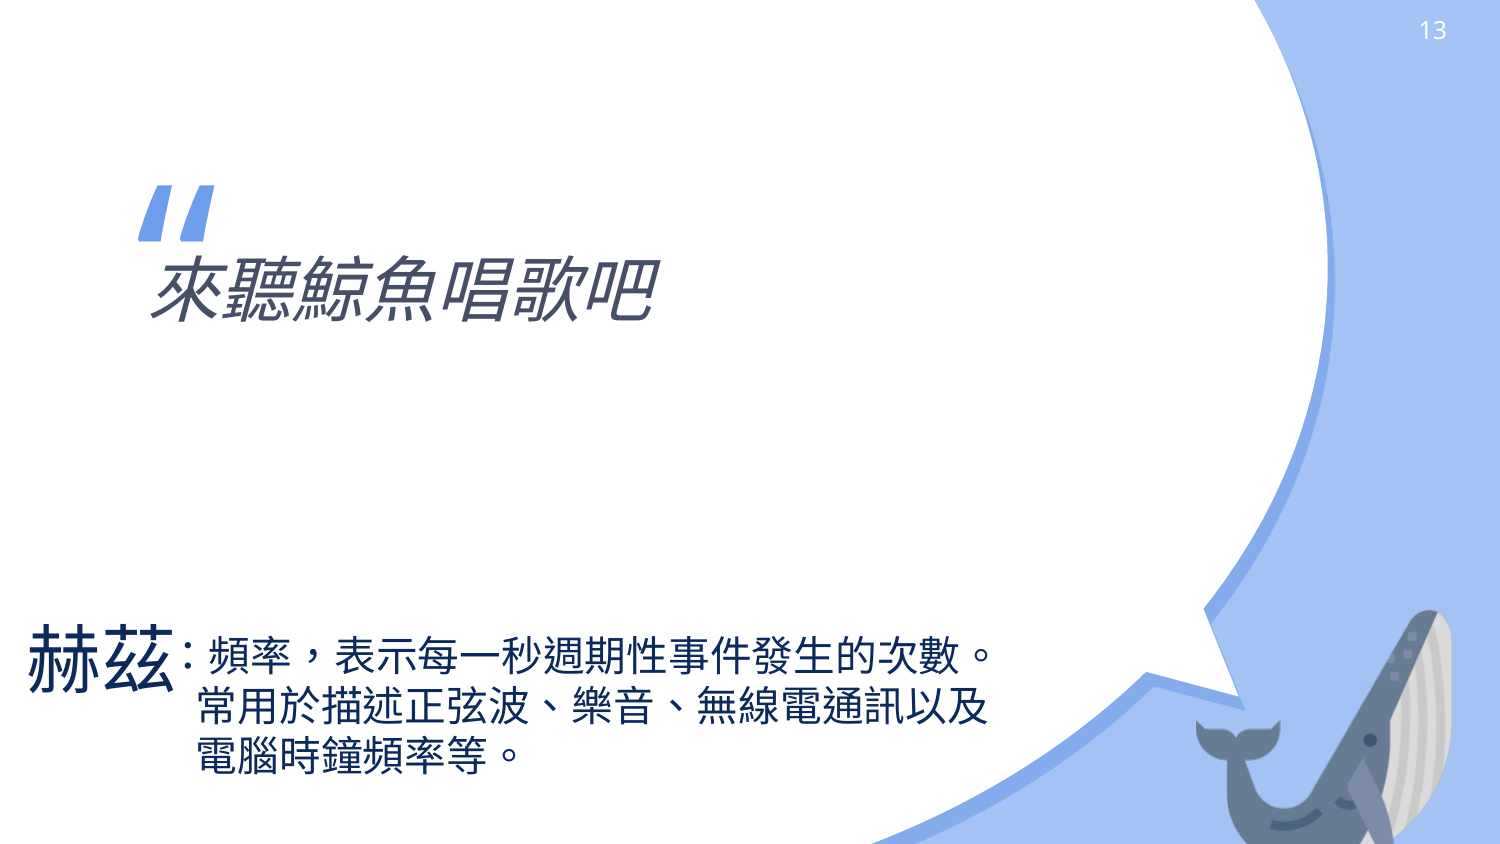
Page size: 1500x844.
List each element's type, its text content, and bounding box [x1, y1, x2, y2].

list 來聽鯨魚唱歌吧 [132, 229, 985, 365]
text_box 13 [1403, 0, 1494, 65]
text_box ：頻率，表示每一秒週期性事件發生的次數。 常用於描述正弦波、樂音、無線電通訊以及 電腦時鐘頻率等。 [152, 609, 1212, 800]
picture [1183, 597, 1465, 844]
text_box 赫茲 [11, 562, 340, 753]
